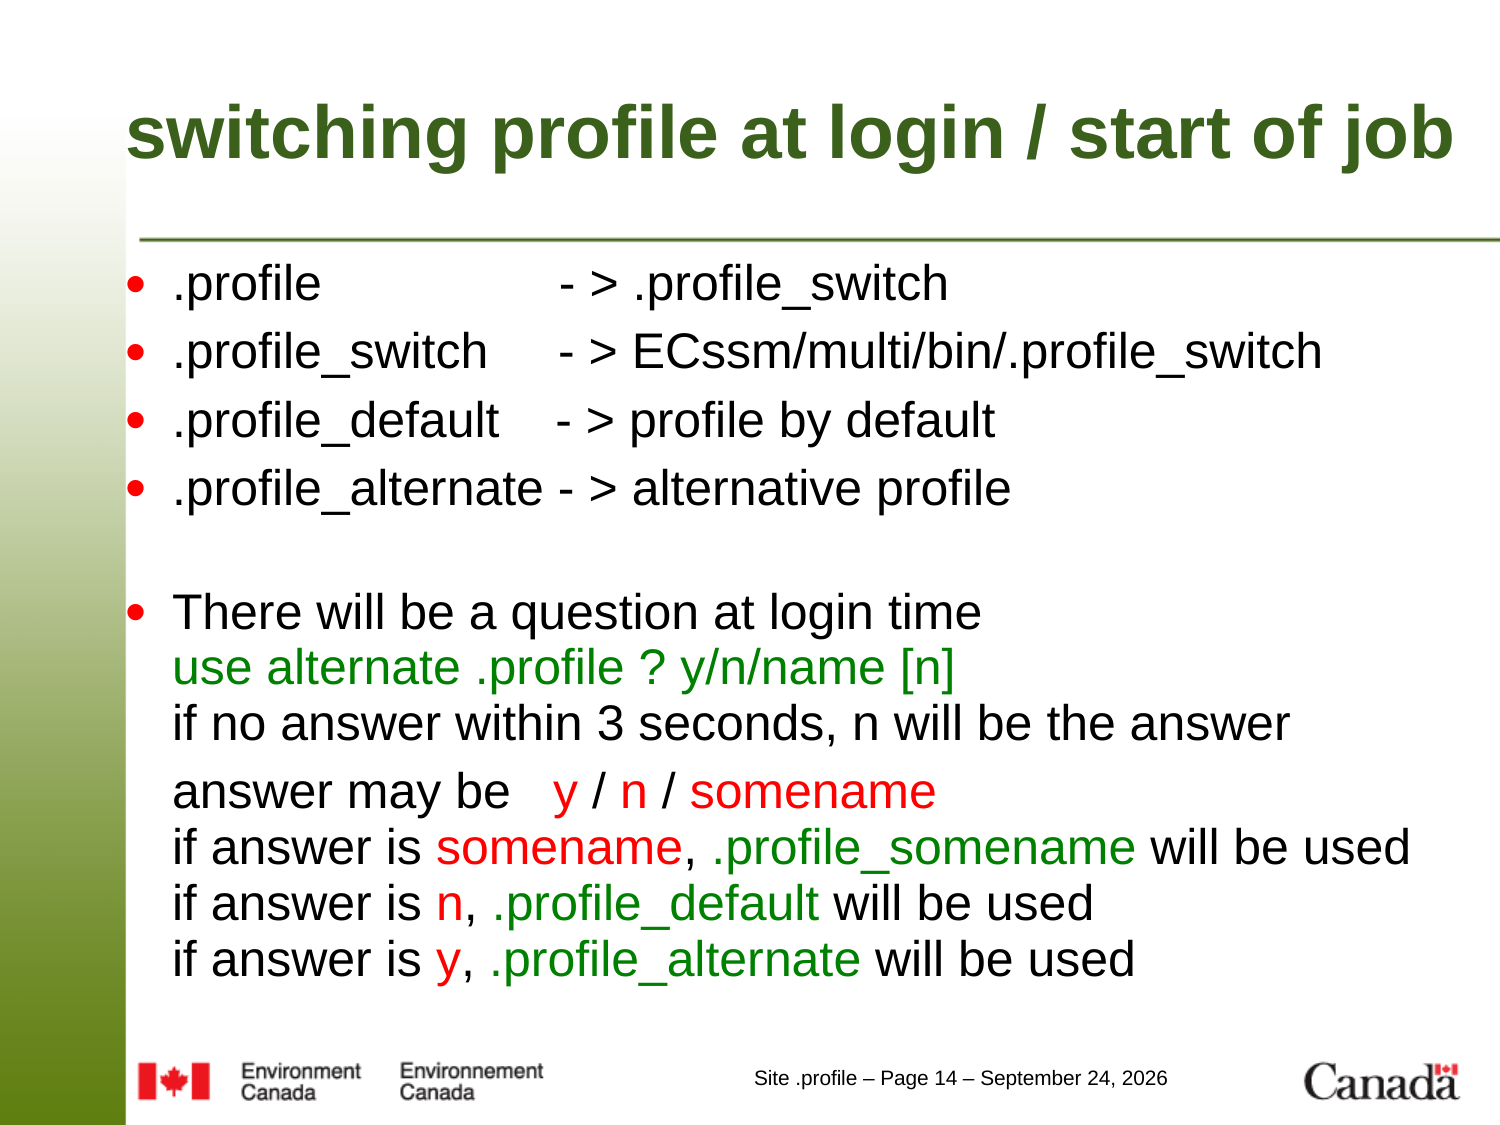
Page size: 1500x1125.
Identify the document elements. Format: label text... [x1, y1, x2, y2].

list .profile - > .profile_switch .profile_switch - > ECssm/multi/bin/.profile_switch .profile_default - > profile by default .profile_alternate - > alternative profile There will be a question at login time use alternate .profile ? y/n/name [n] if no answer within 3 seconds, n will be the answer answer may be y / n / somename if answer is somename, .profile_somename will be used if answer is n, .profile_default will be used if answer is y, .profile_alternate will be used [125, 255, 1463, 1009]
title switching profile at login / start of job [125, 52, 1463, 213]
picture [0, 0, 1500, 1125]
